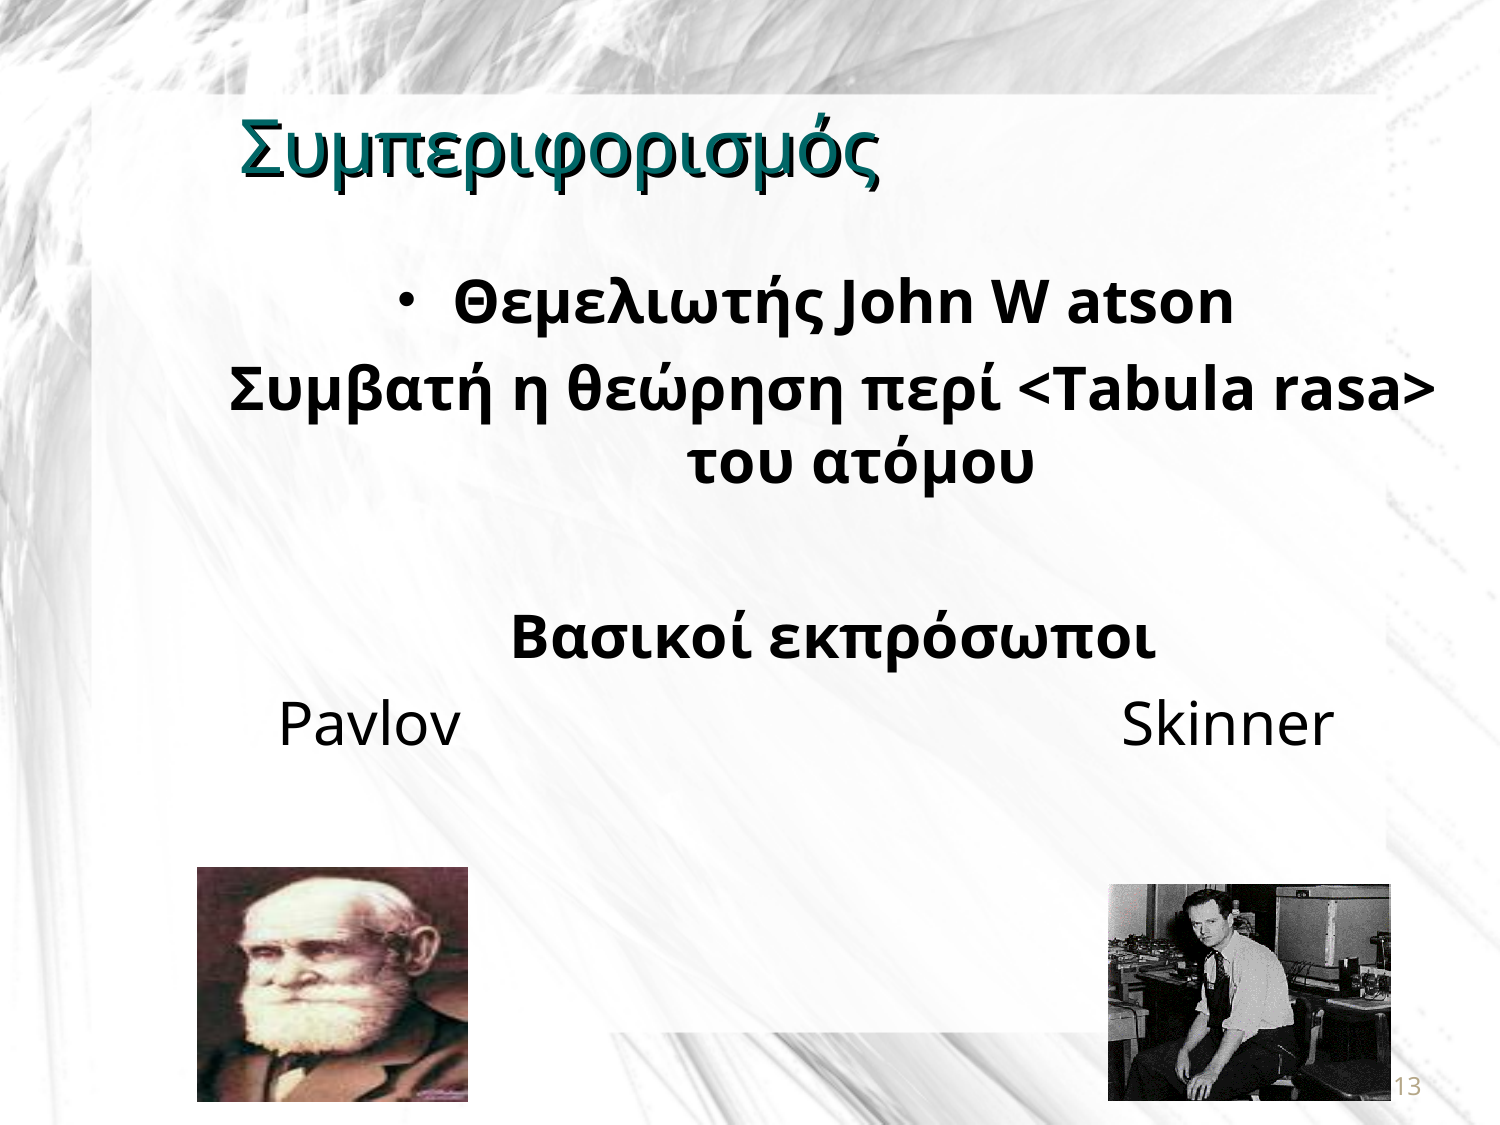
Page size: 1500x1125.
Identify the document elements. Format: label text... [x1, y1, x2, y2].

text_box Συμπεριφορισμός [224, 49, 1425, 237]
text_box <αριθμός> [1369, 1034, 1445, 1113]
picture [0, 0, 1500, 1125]
text_box Θεμελιωτής John W atson Συμβατή η θεώρηση περί <Tabula rasa> του ατόμου Βασικοί εκπρόσωποι Pavlov Skinner [206, 255, 1462, 1043]
